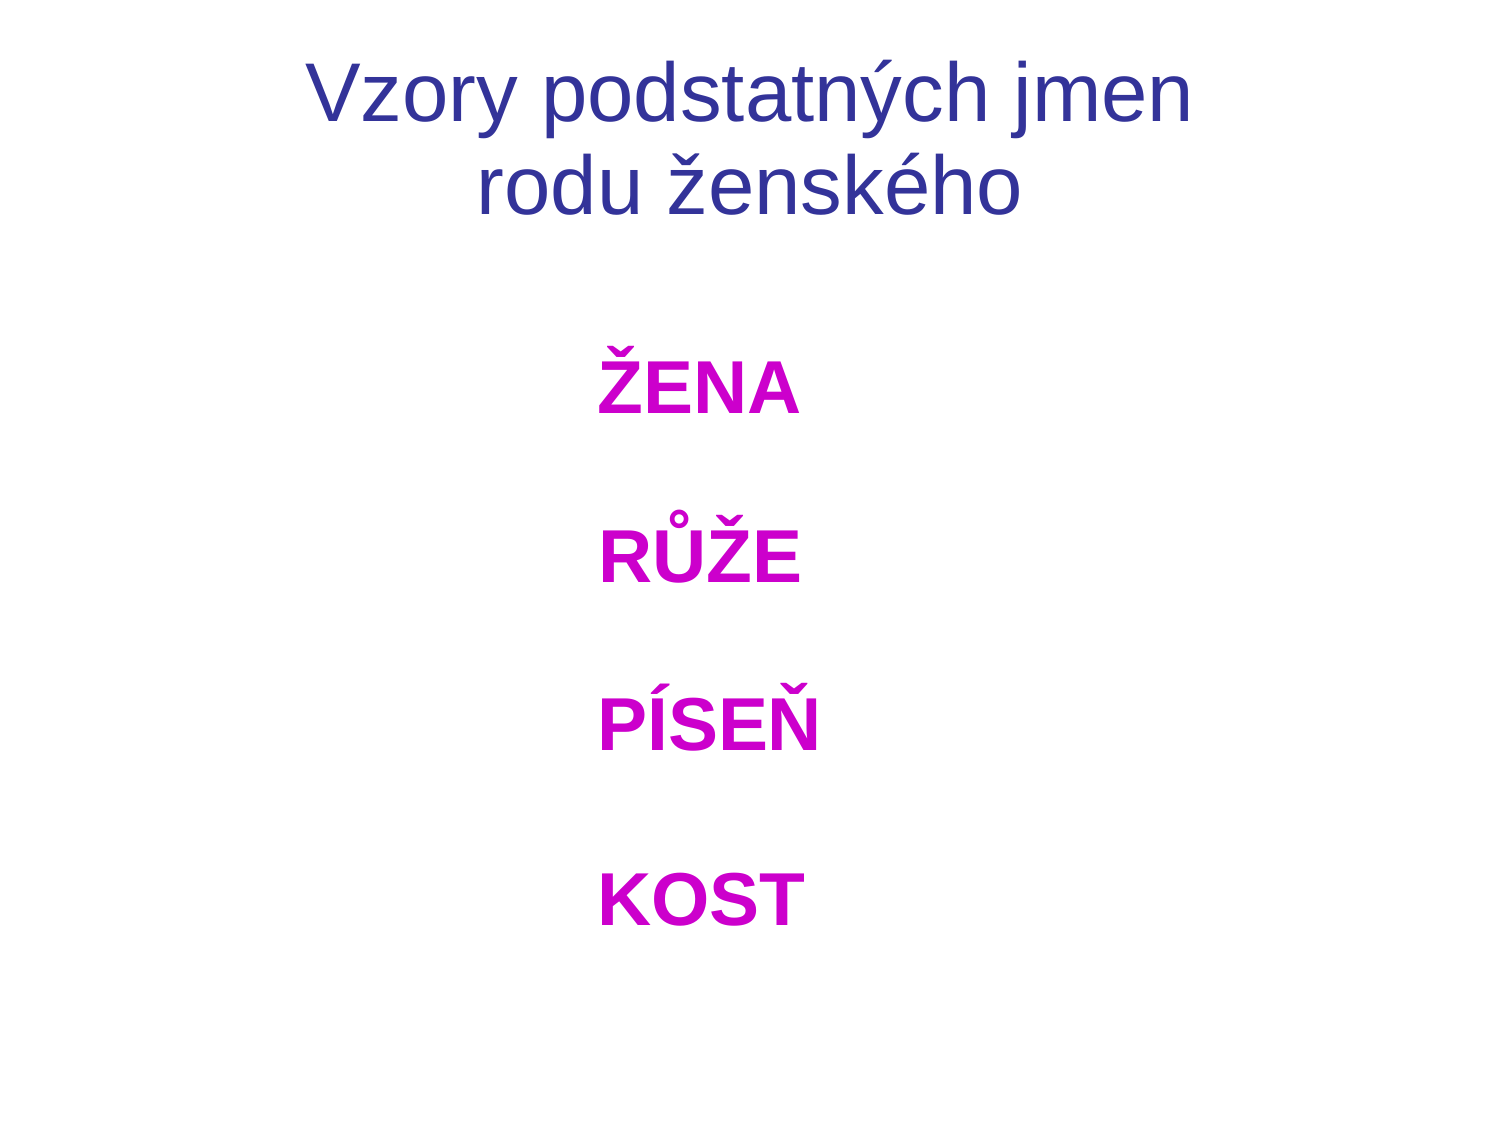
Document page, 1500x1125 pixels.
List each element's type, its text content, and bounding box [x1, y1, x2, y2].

title Vzory podstatných jmen rodu ženského [75, 31, 1426, 247]
text_box KOST [582, 849, 946, 950]
text_box ŽENA [524, 337, 876, 437]
text_box PÍSEŇ [582, 674, 971, 775]
text_box RŮŽE [583, 507, 934, 607]
